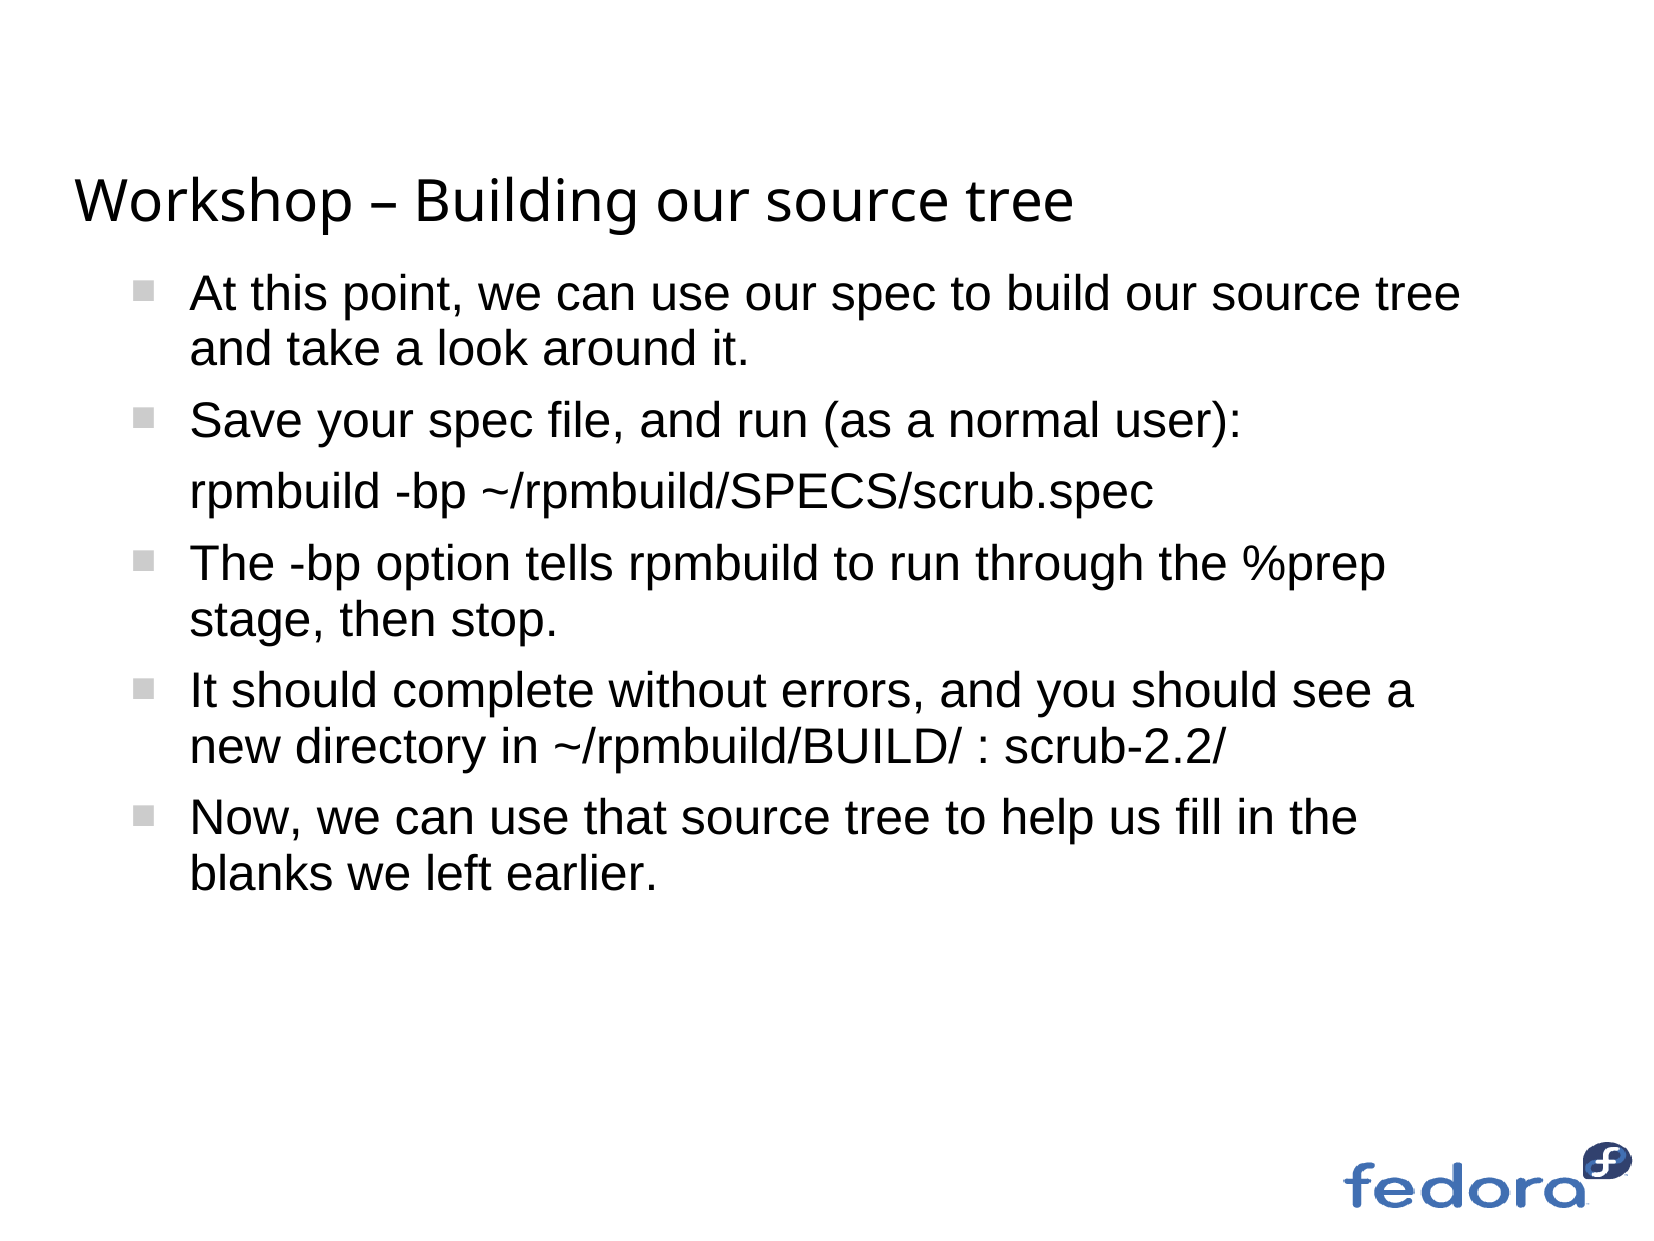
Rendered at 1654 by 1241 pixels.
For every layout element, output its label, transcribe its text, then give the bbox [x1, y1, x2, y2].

picture [1332, 1124, 1651, 1227]
title Workshop – Building our source tree [74, 140, 1506, 259]
list At this point, we can use our spec to build our source tree and take a look around it. Save your spec file, and run (as a normal user): rpmbuild -bp ~/rpmbuild/SPECS/scrub.spec The -bp option tells rpmbuild to run through the %prep stage, then stop. It should complete without errors, and you should see a new directory in ~/rpmbuild/BUILD/ : scrub-2.2/ Now, we can use that source tree to help us fill in the blanks we left earlier. [77, 264, 1500, 1174]
